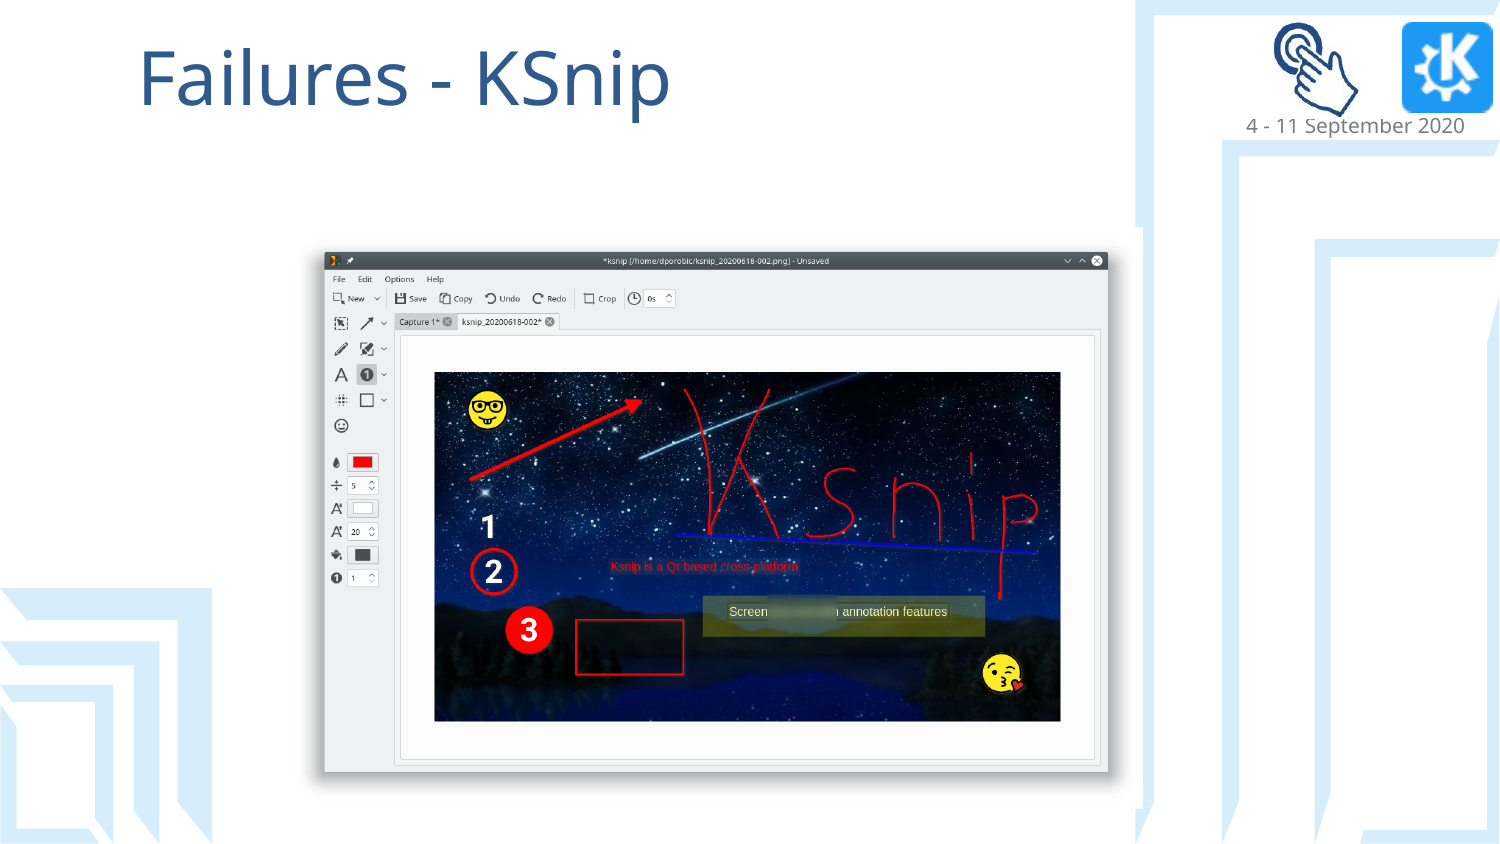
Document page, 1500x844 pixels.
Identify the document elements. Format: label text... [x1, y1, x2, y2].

title Failures - KSnip [13, 6, 689, 145]
picture [282, 227, 1143, 809]
picture [1402, 22, 1493, 113]
picture [1242, 19, 1390, 119]
